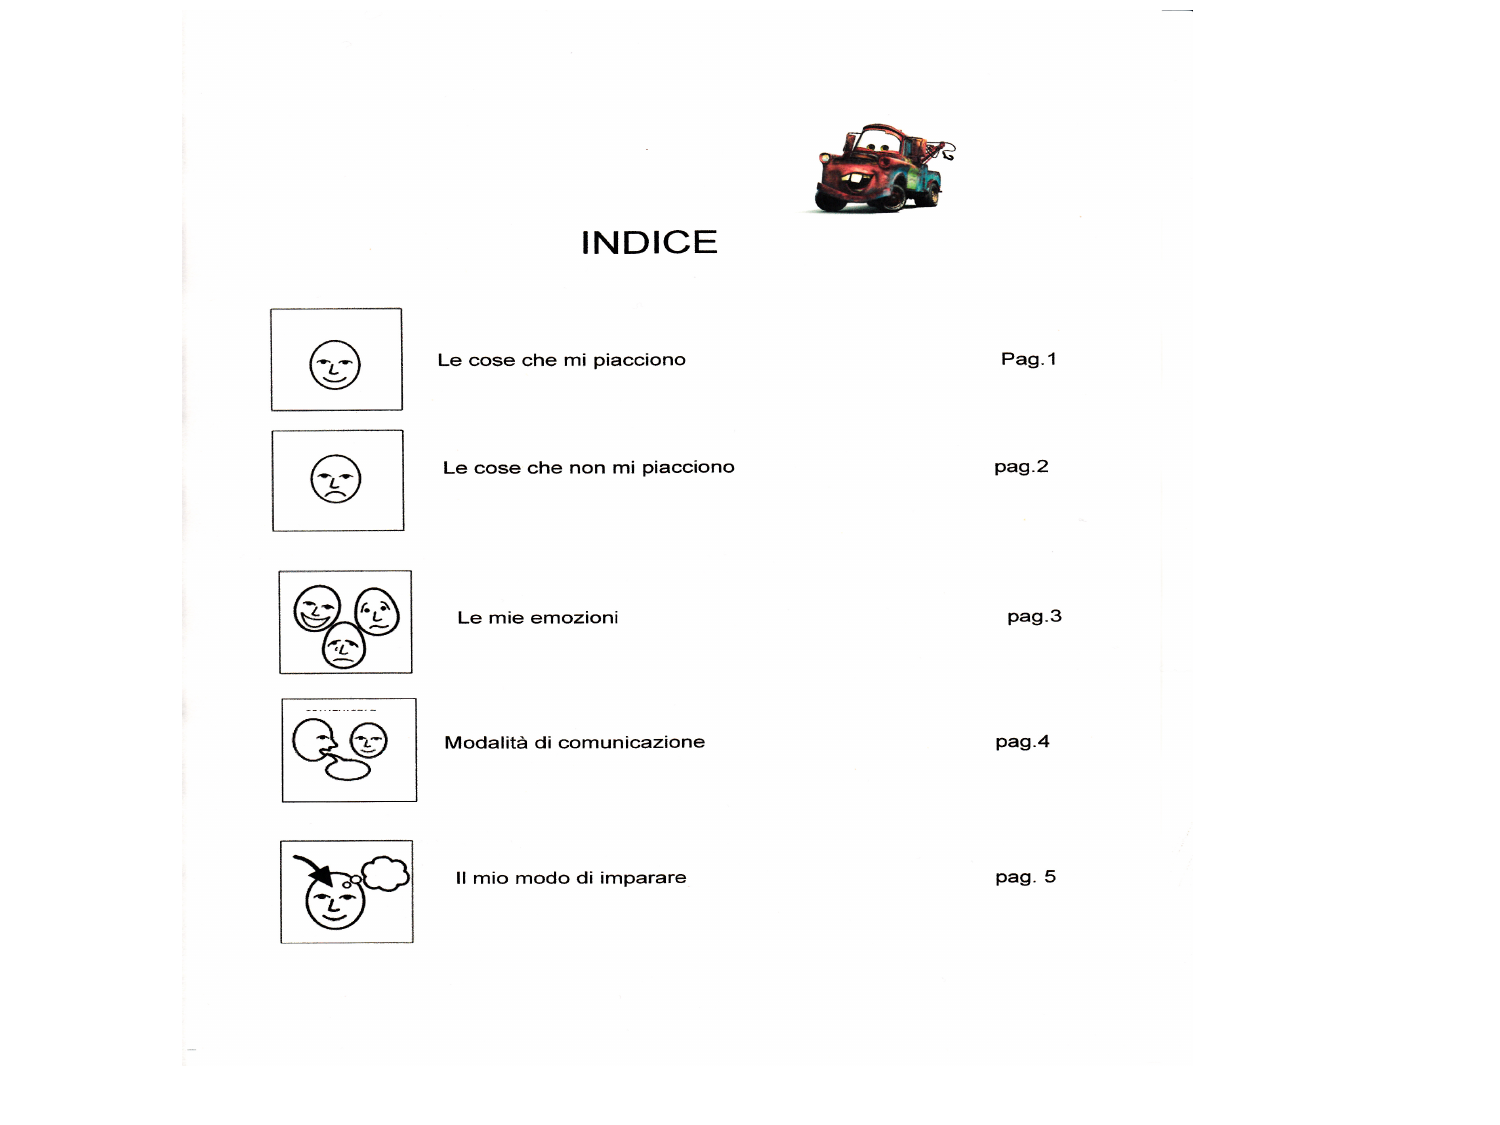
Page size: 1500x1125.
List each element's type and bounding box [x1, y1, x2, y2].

picture [182, 10, 1193, 1066]
